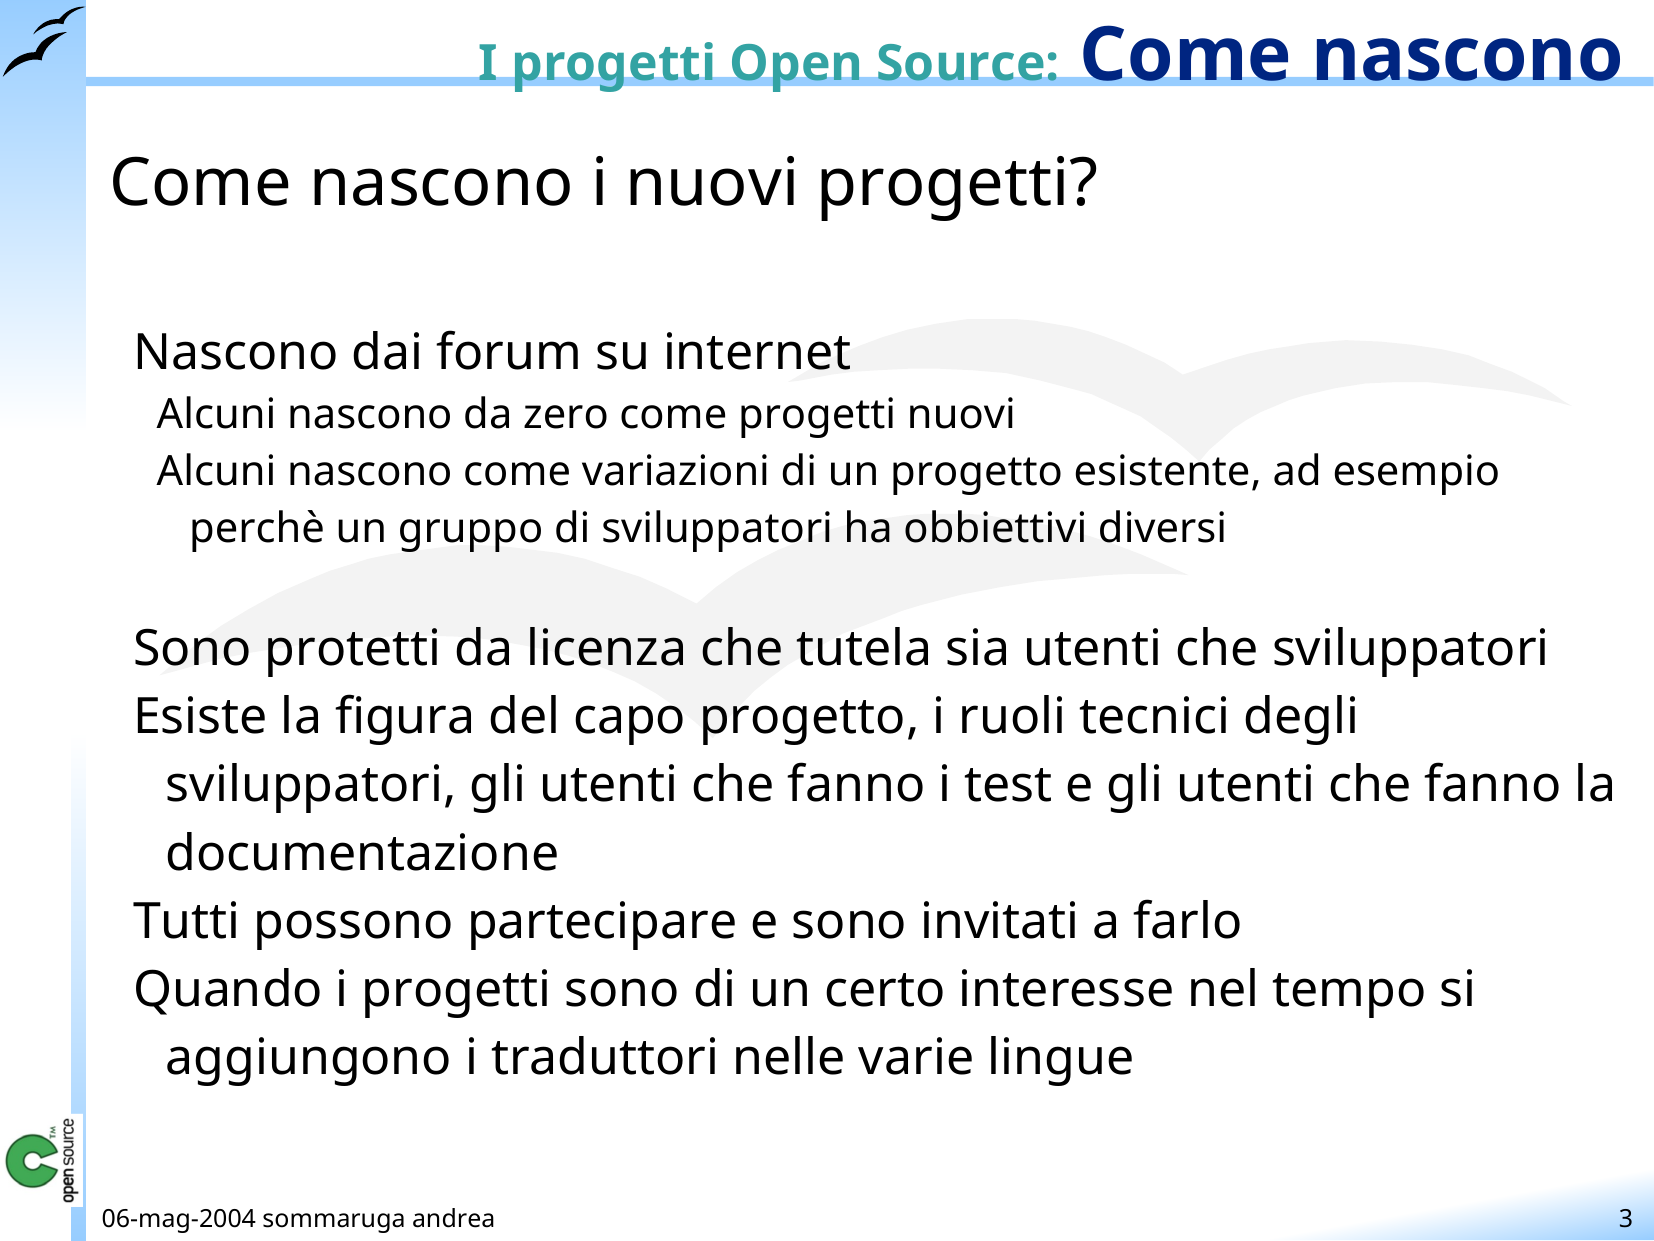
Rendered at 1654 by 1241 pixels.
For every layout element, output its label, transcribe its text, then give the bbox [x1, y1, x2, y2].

title I progetti Open Source: Come nascono [85, 0, 1654, 104]
list Come nascono i nuovi progetti? Nascono dai forum su internet Alcuni nascono da zero come progetti nuovi Alcuni nascono come variazioni di un progetto esistente, ad esempio perchè un gruppo di sviluppatori ha obbiettivi diversi Sono protetti da licenza che tutela sia utenti che sviluppatori Esiste la figura del capo progetto, i ruoli tecnici degli sviluppatori, gli utenti che fanno i test e gli utenti che fanno la documentazione Tutti possono partecipare e sono invitati a farlo Quando i progetti sono di un certo interesse nel tempo si aggiungono i traduttori nelle varie lingue [85, 134, 1628, 1163]
picture [1, 1115, 83, 1207]
